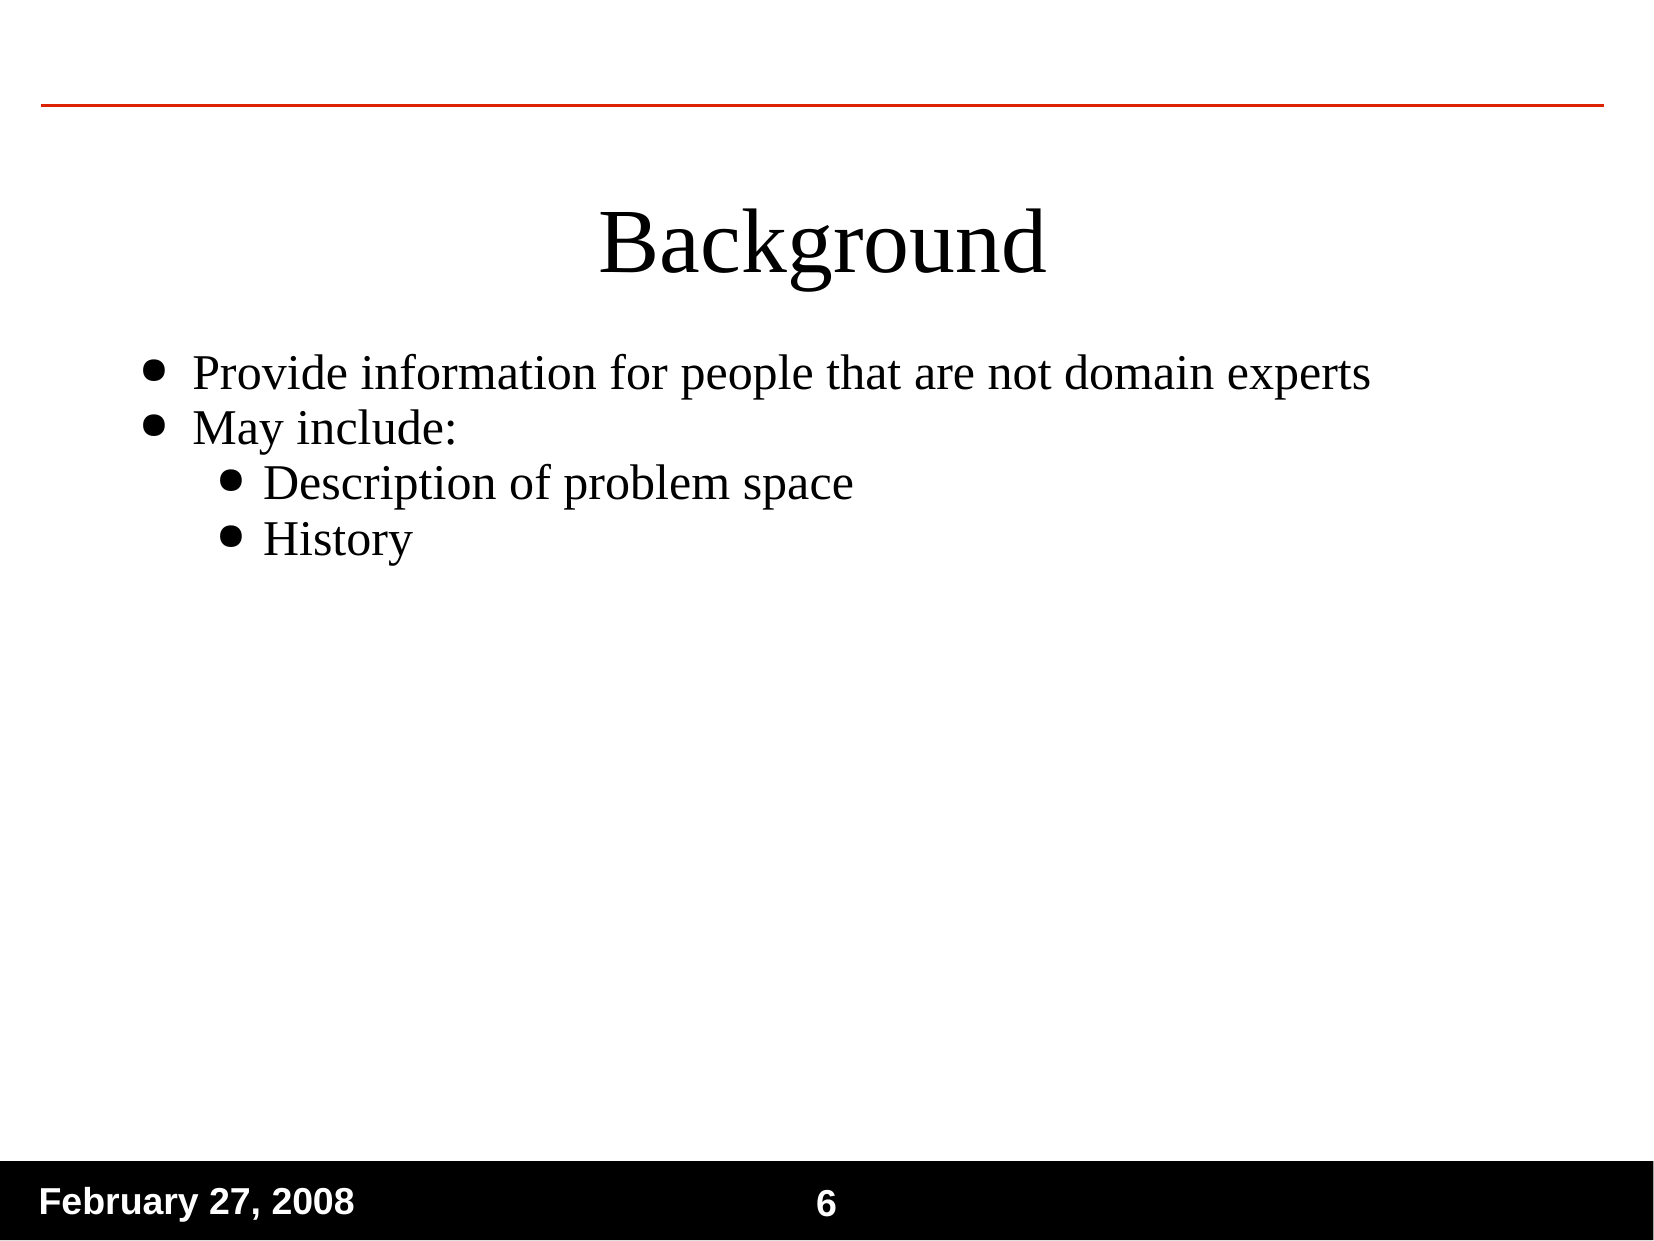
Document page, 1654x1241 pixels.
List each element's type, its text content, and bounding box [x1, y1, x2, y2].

list Provide information for people that are not domain experts May include: Description of problem space History [121, 344, 1534, 1127]
title Background [117, 137, 1530, 346]
